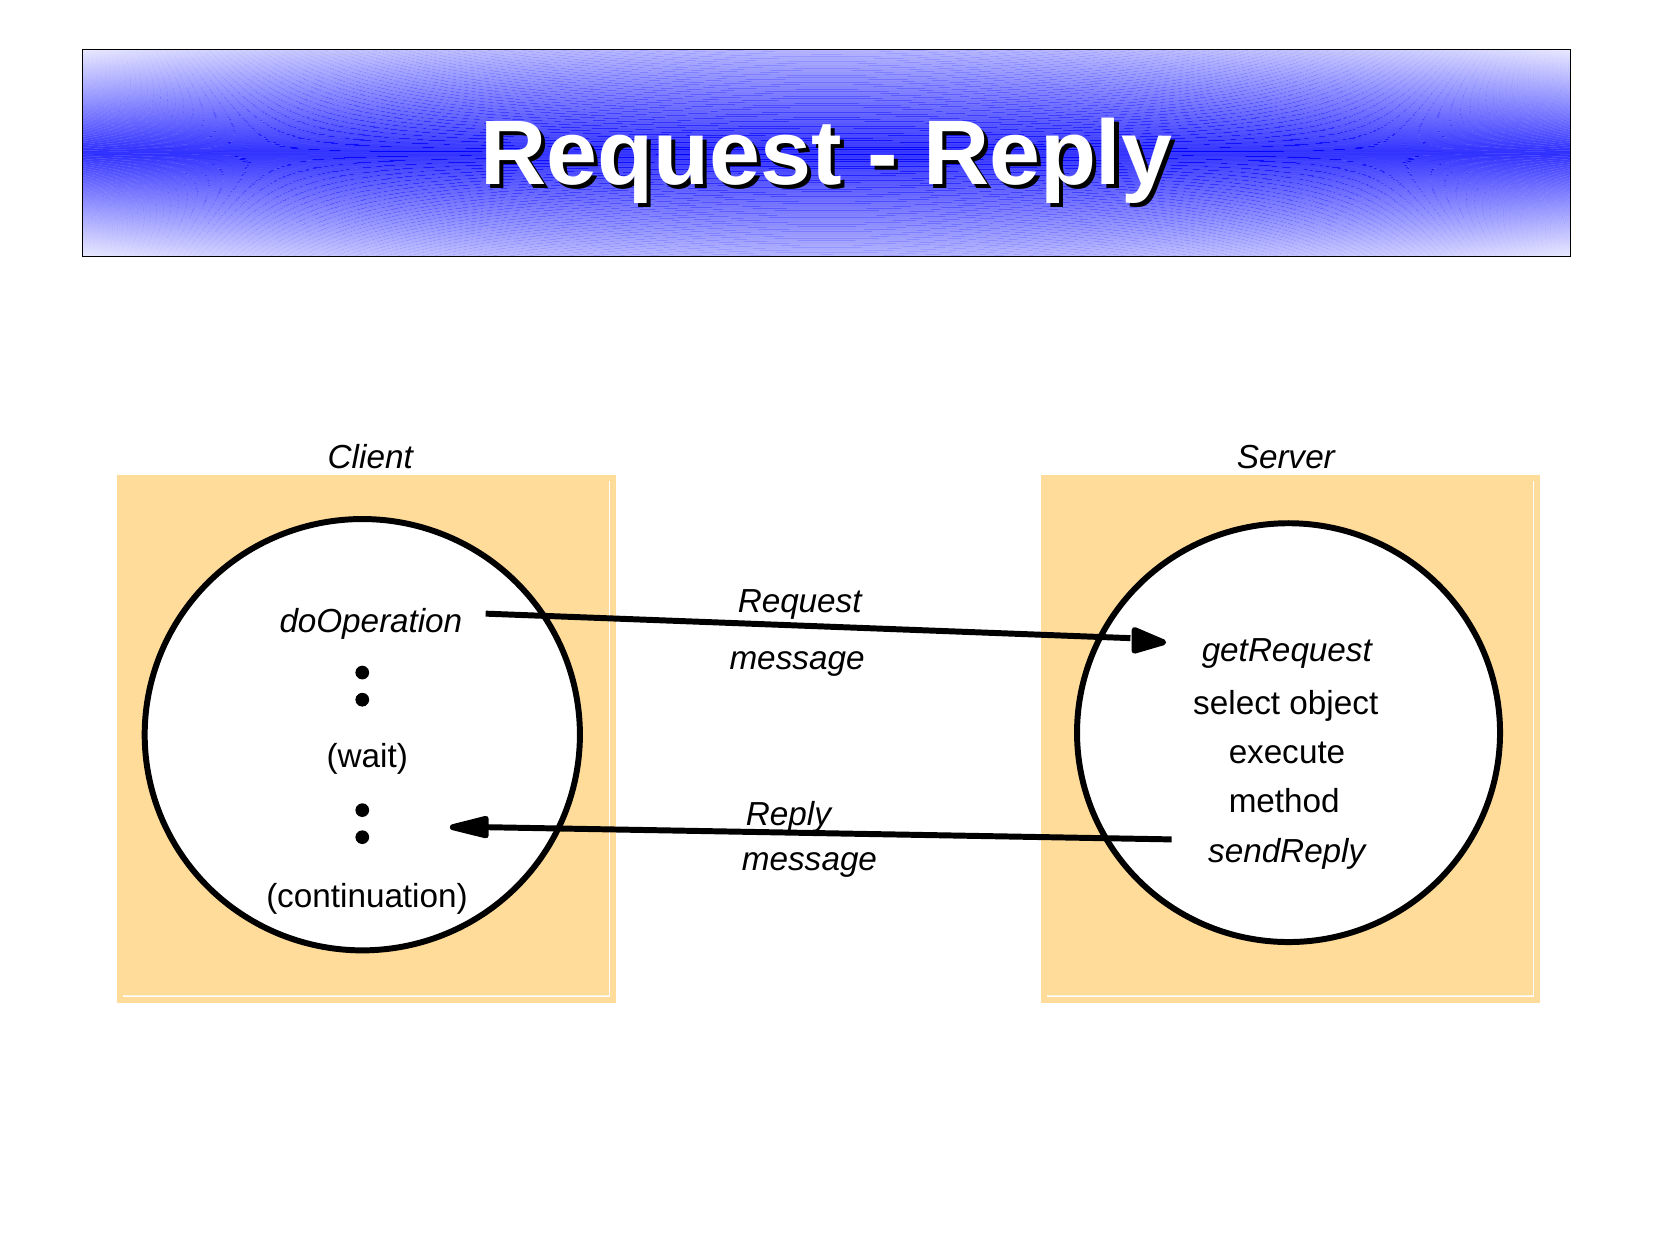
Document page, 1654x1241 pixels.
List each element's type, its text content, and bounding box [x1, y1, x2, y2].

text_box message [729, 635, 865, 676]
text_box Reply [819, 809, 832, 830]
text_box select object [1193, 681, 1379, 722]
text_box getRequest [1201, 627, 1373, 668]
text_box execute [1228, 730, 1346, 771]
text_box [123, 481, 609, 996]
text_box [1047, 481, 1533, 996]
text_box Client [327, 434, 414, 475]
text_box sendReply [1208, 829, 1366, 870]
text_box Reply [793, 809, 802, 823]
text_box method [1228, 779, 1340, 820]
text_box (wait) [326, 734, 409, 775]
text_box Request [737, 578, 863, 619]
text_box doOperation [279, 598, 463, 639]
text_box message [831, 653, 841, 667]
text_box Reply [745, 792, 832, 830]
title Request - Reply [82, 49, 1571, 257]
text_box message [741, 837, 878, 878]
text_box (continuation) [266, 874, 469, 915]
text_box Server [1236, 434, 1336, 475]
text_box Request [784, 596, 794, 610]
